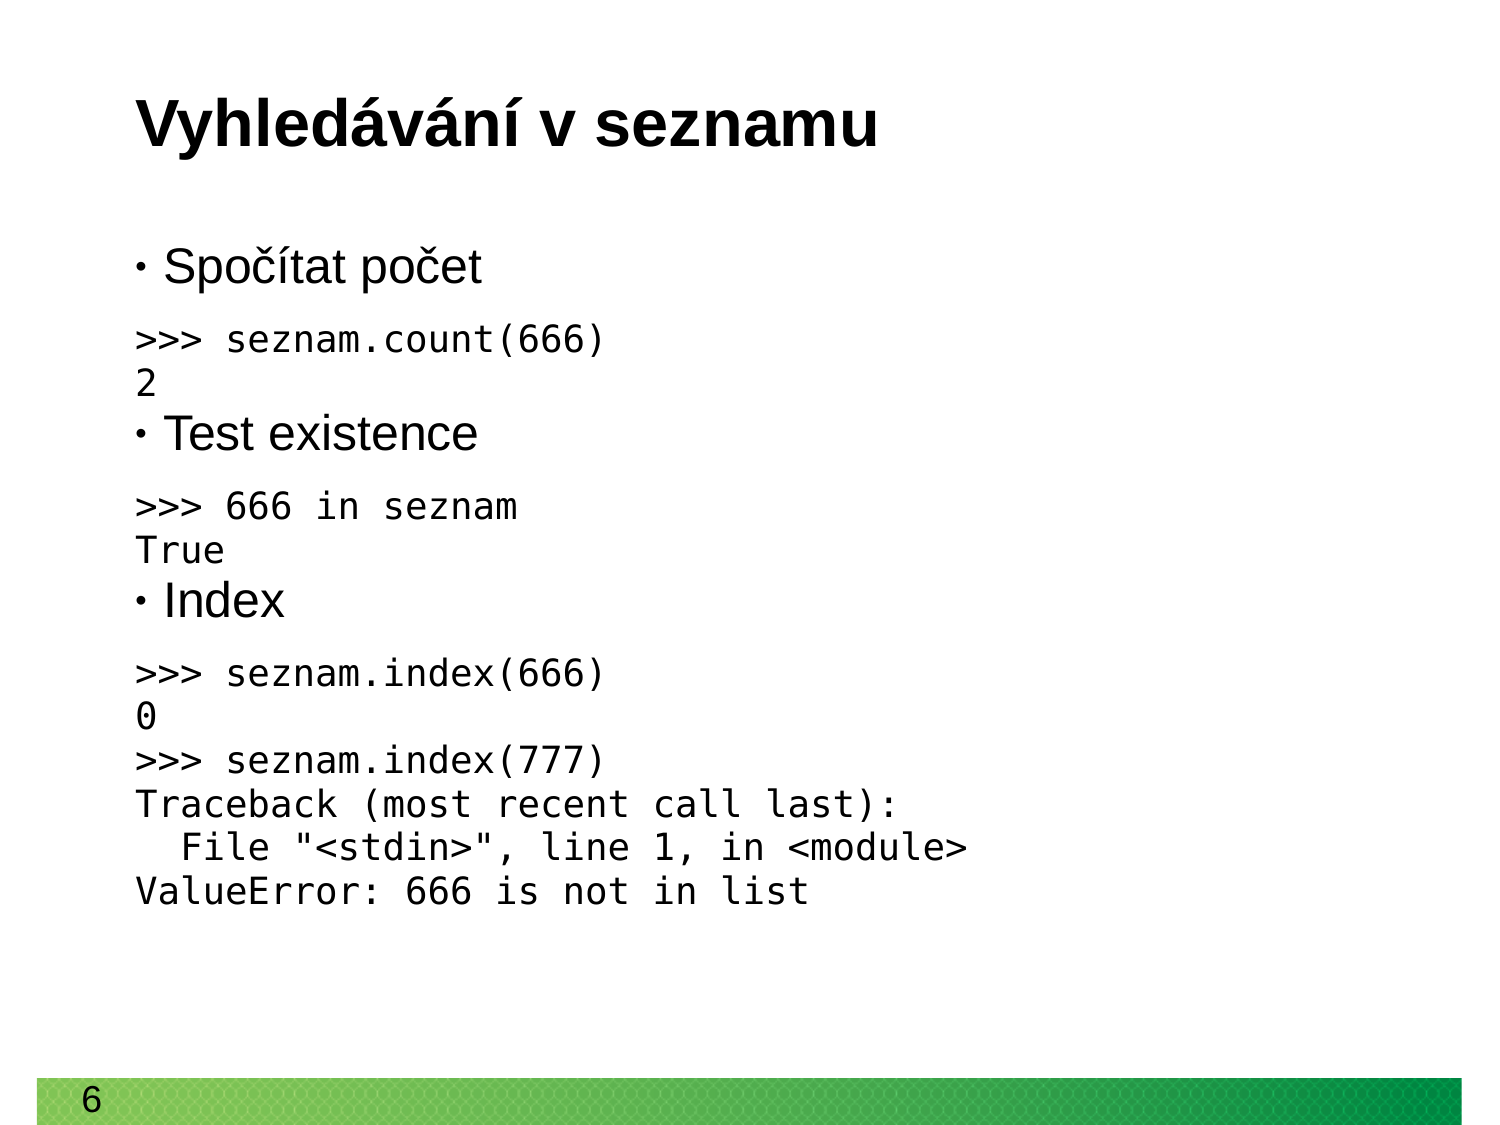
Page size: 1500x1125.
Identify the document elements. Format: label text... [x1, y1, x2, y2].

picture [36, 1078, 1462, 1125]
list Spočítat počet >>> seznam.count(666) 2 Test existence >>> 666 in seznam True Index >>> seznam.index(666) 0 >>> seznam.index(777) Traceback (most recent call last): File "<stdin>", line 1, in <module> ValueError: 666 is not in list [135, 238, 1372, 892]
title Vyhledávání v seznamu [135, 41, 1372, 204]
